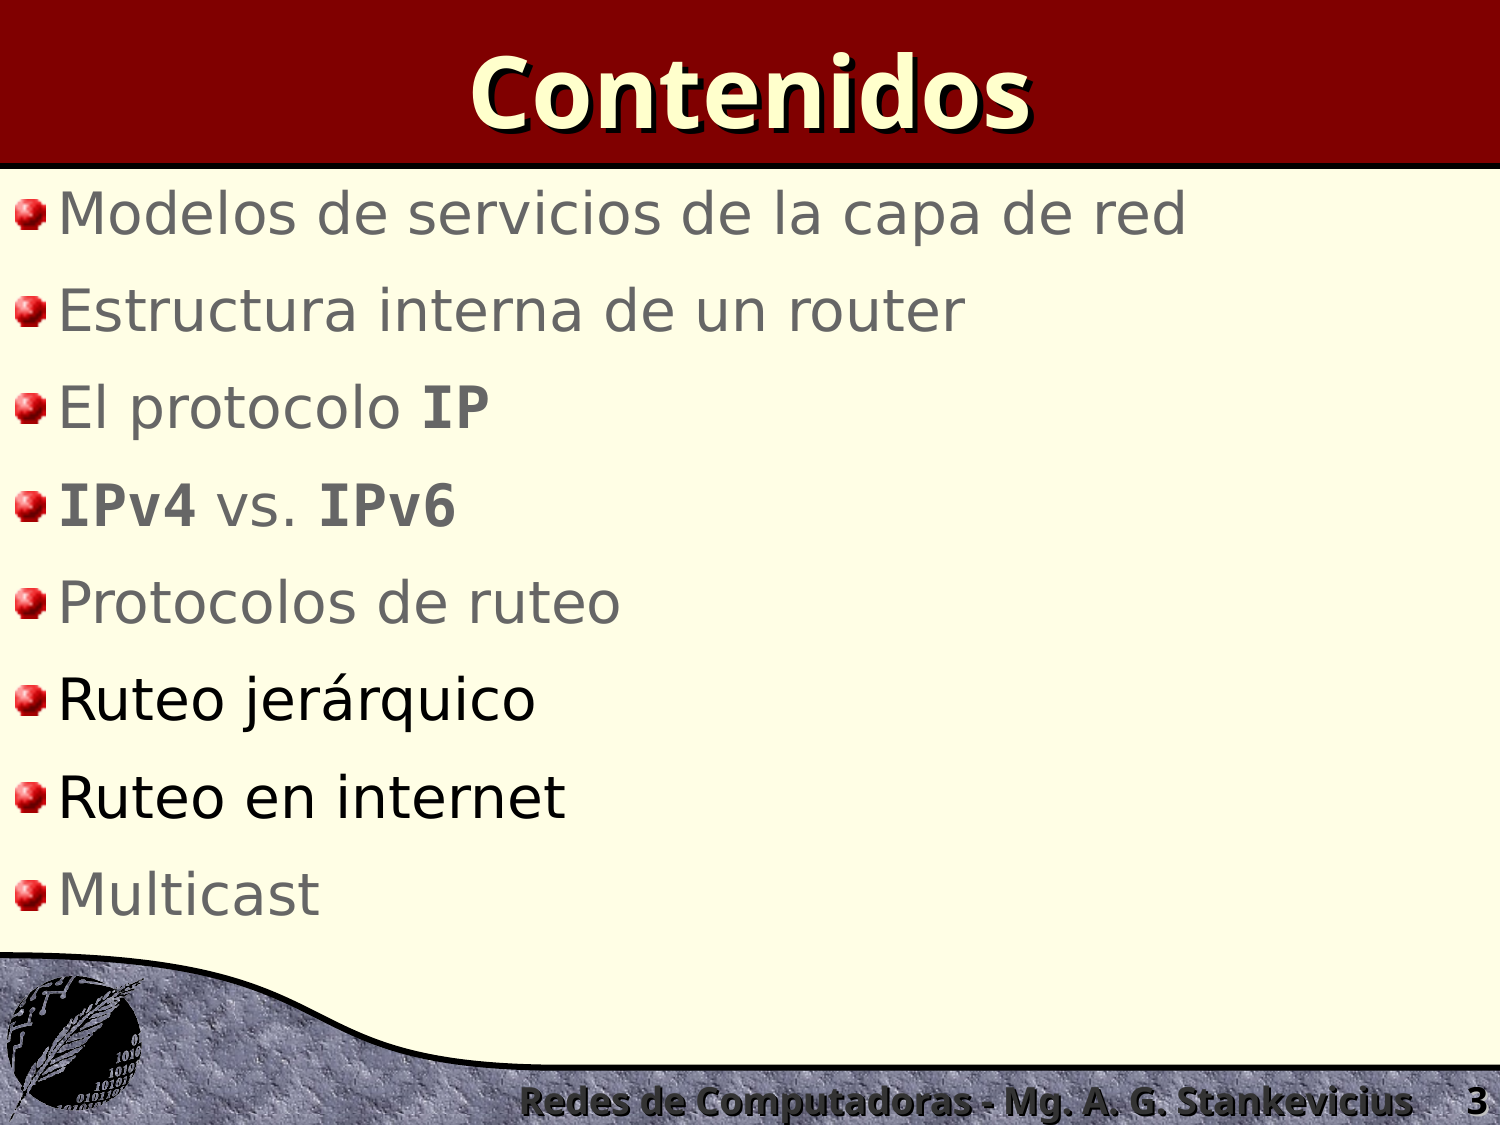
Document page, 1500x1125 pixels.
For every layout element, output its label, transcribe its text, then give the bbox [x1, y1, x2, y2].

picture [1047, 1100, 1054, 1110]
picture [0, 959, 1500, 1125]
list Modelos de servicios de la capa de red Estructura interna de un router El protocolo IP IPv4 vs. IPv6 Protocolos de ruteo Ruteo jerárquico Ruteo en internet Multicast [0, 180, 1500, 930]
title Contenidos [15, 5, 1485, 160]
picture [790, 1100, 795, 1110]
